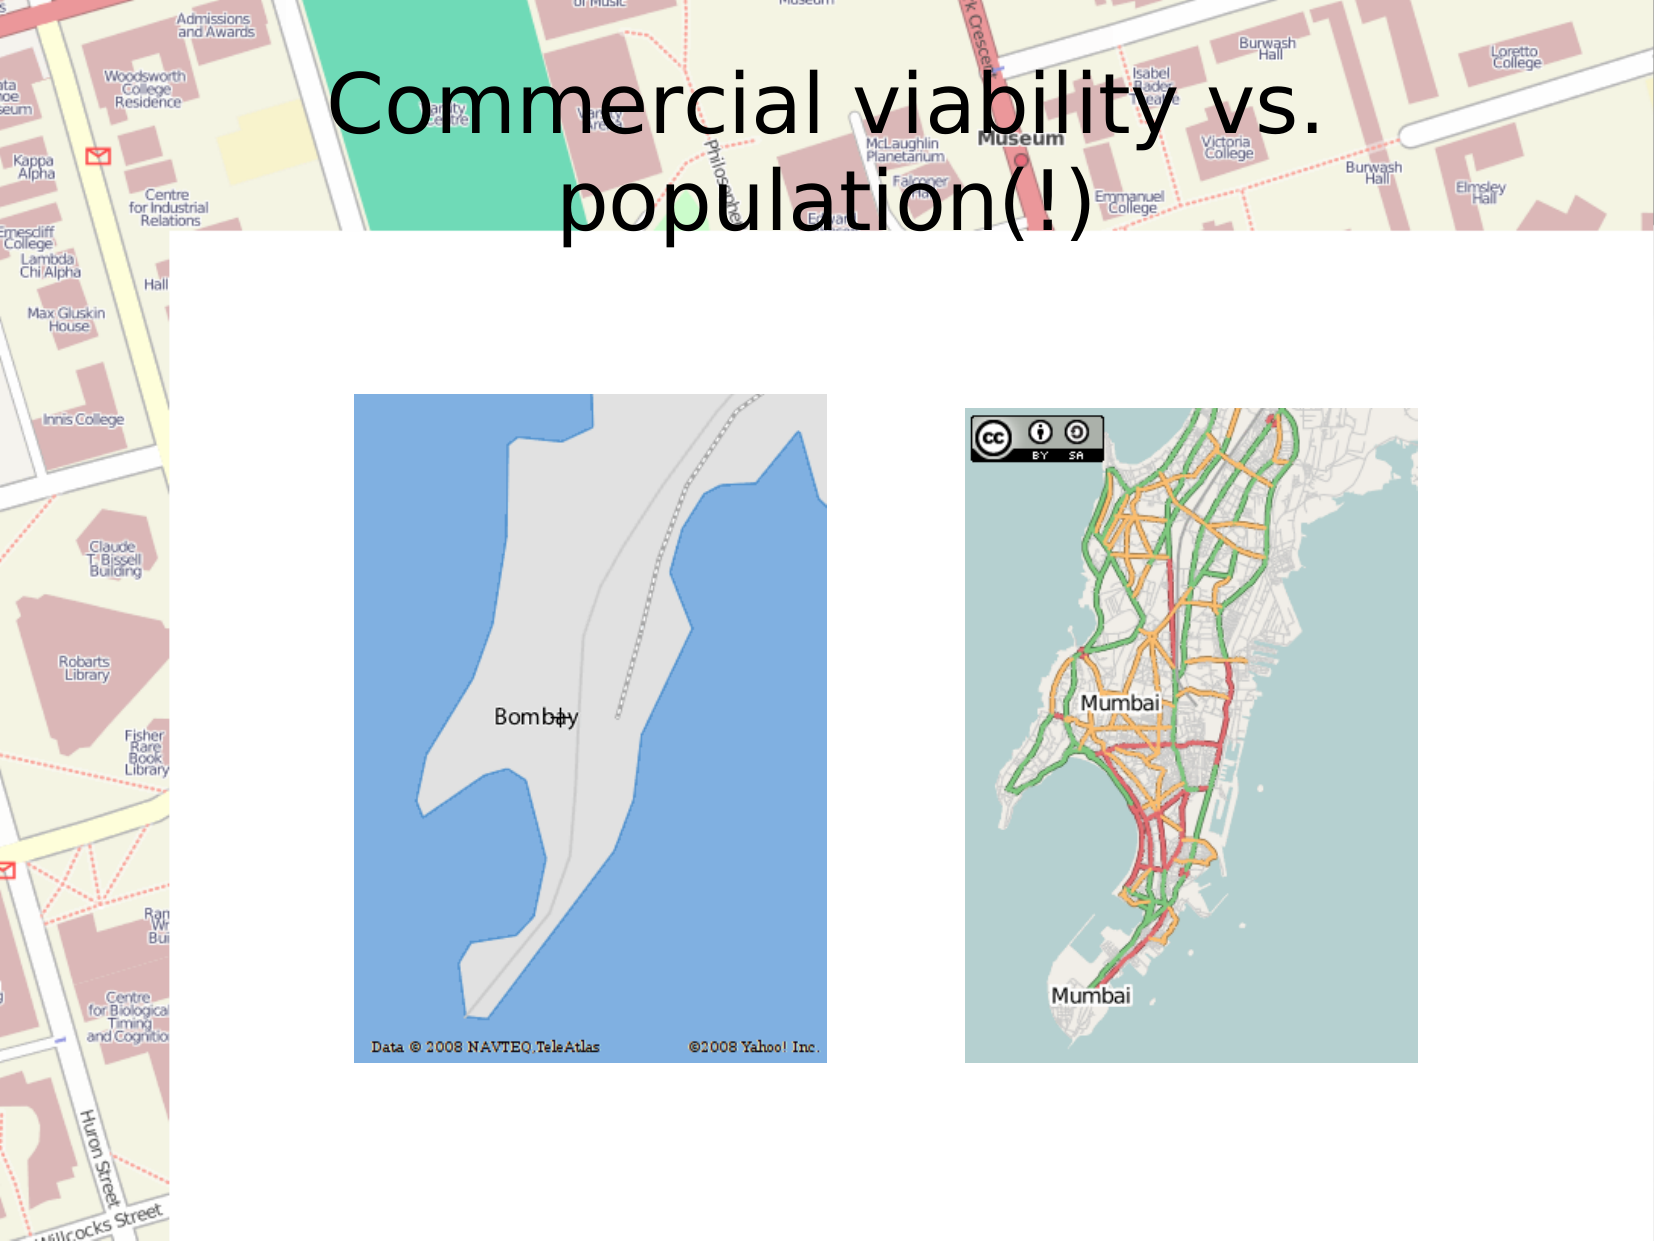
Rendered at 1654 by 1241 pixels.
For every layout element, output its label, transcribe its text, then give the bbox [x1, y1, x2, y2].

picture [0, 0, 1654, 1241]
title Commercial viability vs. population(!) [82, 55, 1571, 251]
